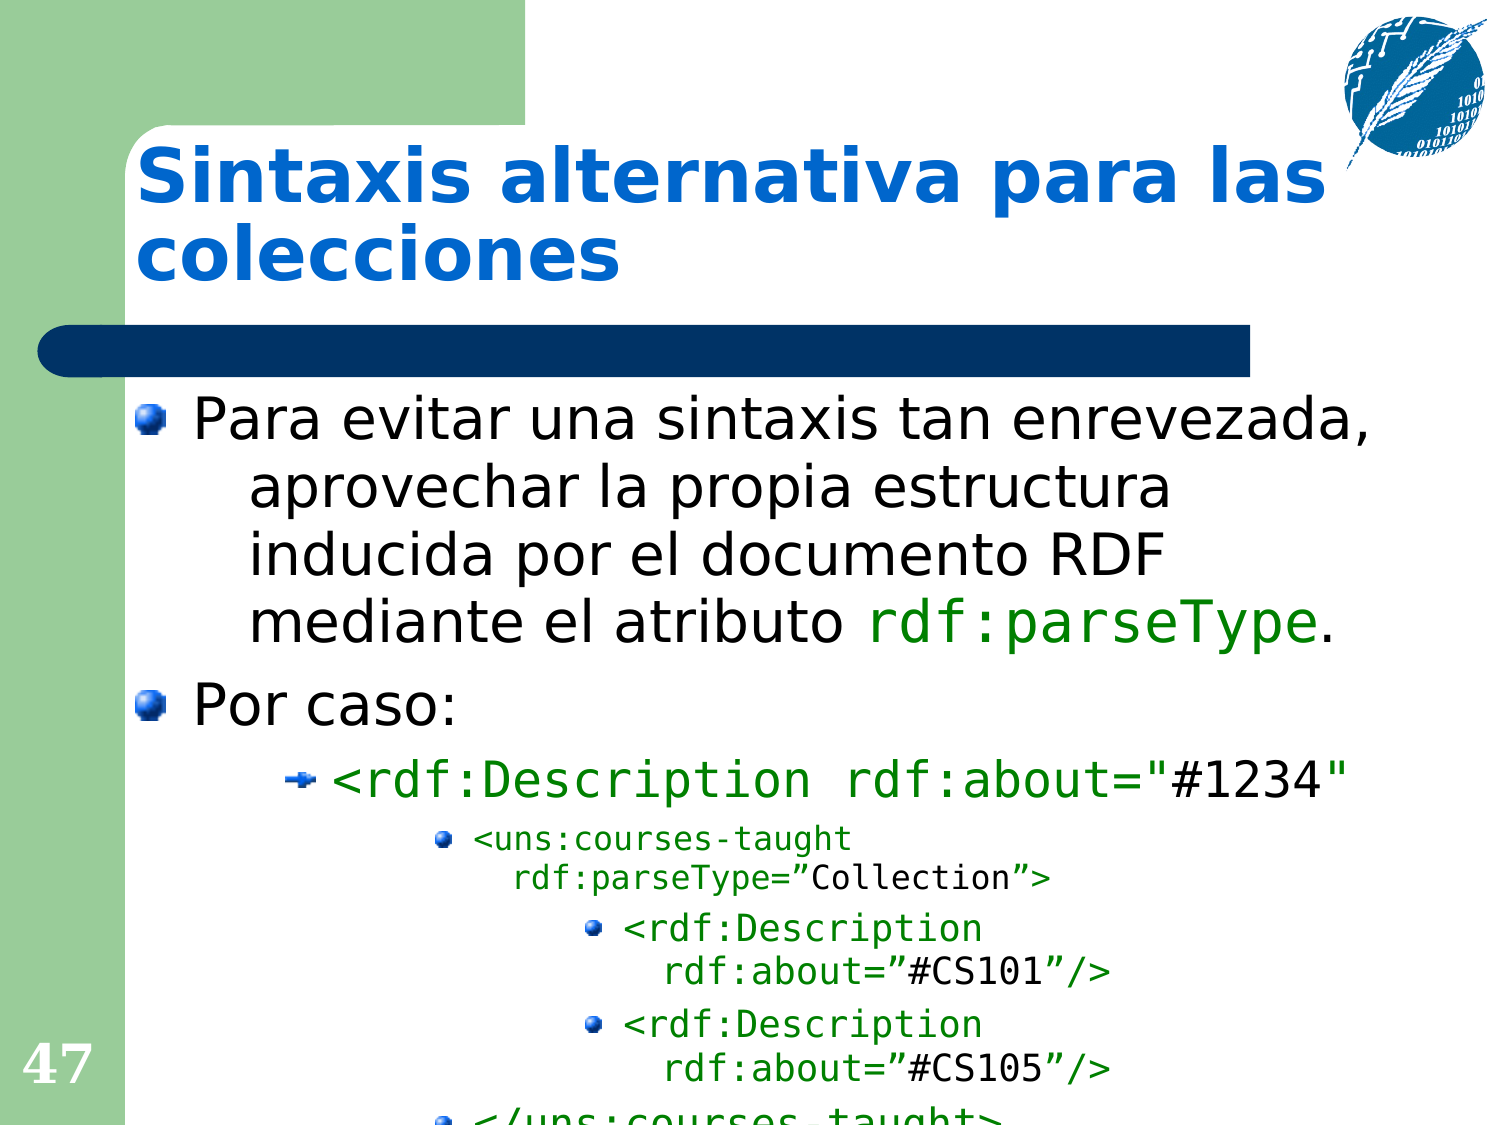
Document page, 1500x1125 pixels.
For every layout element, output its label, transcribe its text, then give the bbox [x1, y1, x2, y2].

picture [1427, 138, 1431, 148]
picture [1433, 139, 1440, 147]
picture [1436, 127, 1450, 136]
picture [1416, 140, 1425, 149]
list Para evitar una sintaxis tan enrevezada, aprovechar la propia estructura inducida por el documento RDF mediante el atributo rdf:parseType. Por caso: <rdf:Description rdf:about="#1234" <uns:courses-taught rdf:parseType=”Collection”> <rdf:Description rdf:about=”#CS101”/> <rdf:Description rdf:about=”#CS105”/> </uns:courses-taught> </rdf:Description> [135, 385, 1398, 1123]
title Sintaxis alternativa para las colecciones [135, 135, 1412, 301]
picture [1341, 15, 1487, 172]
